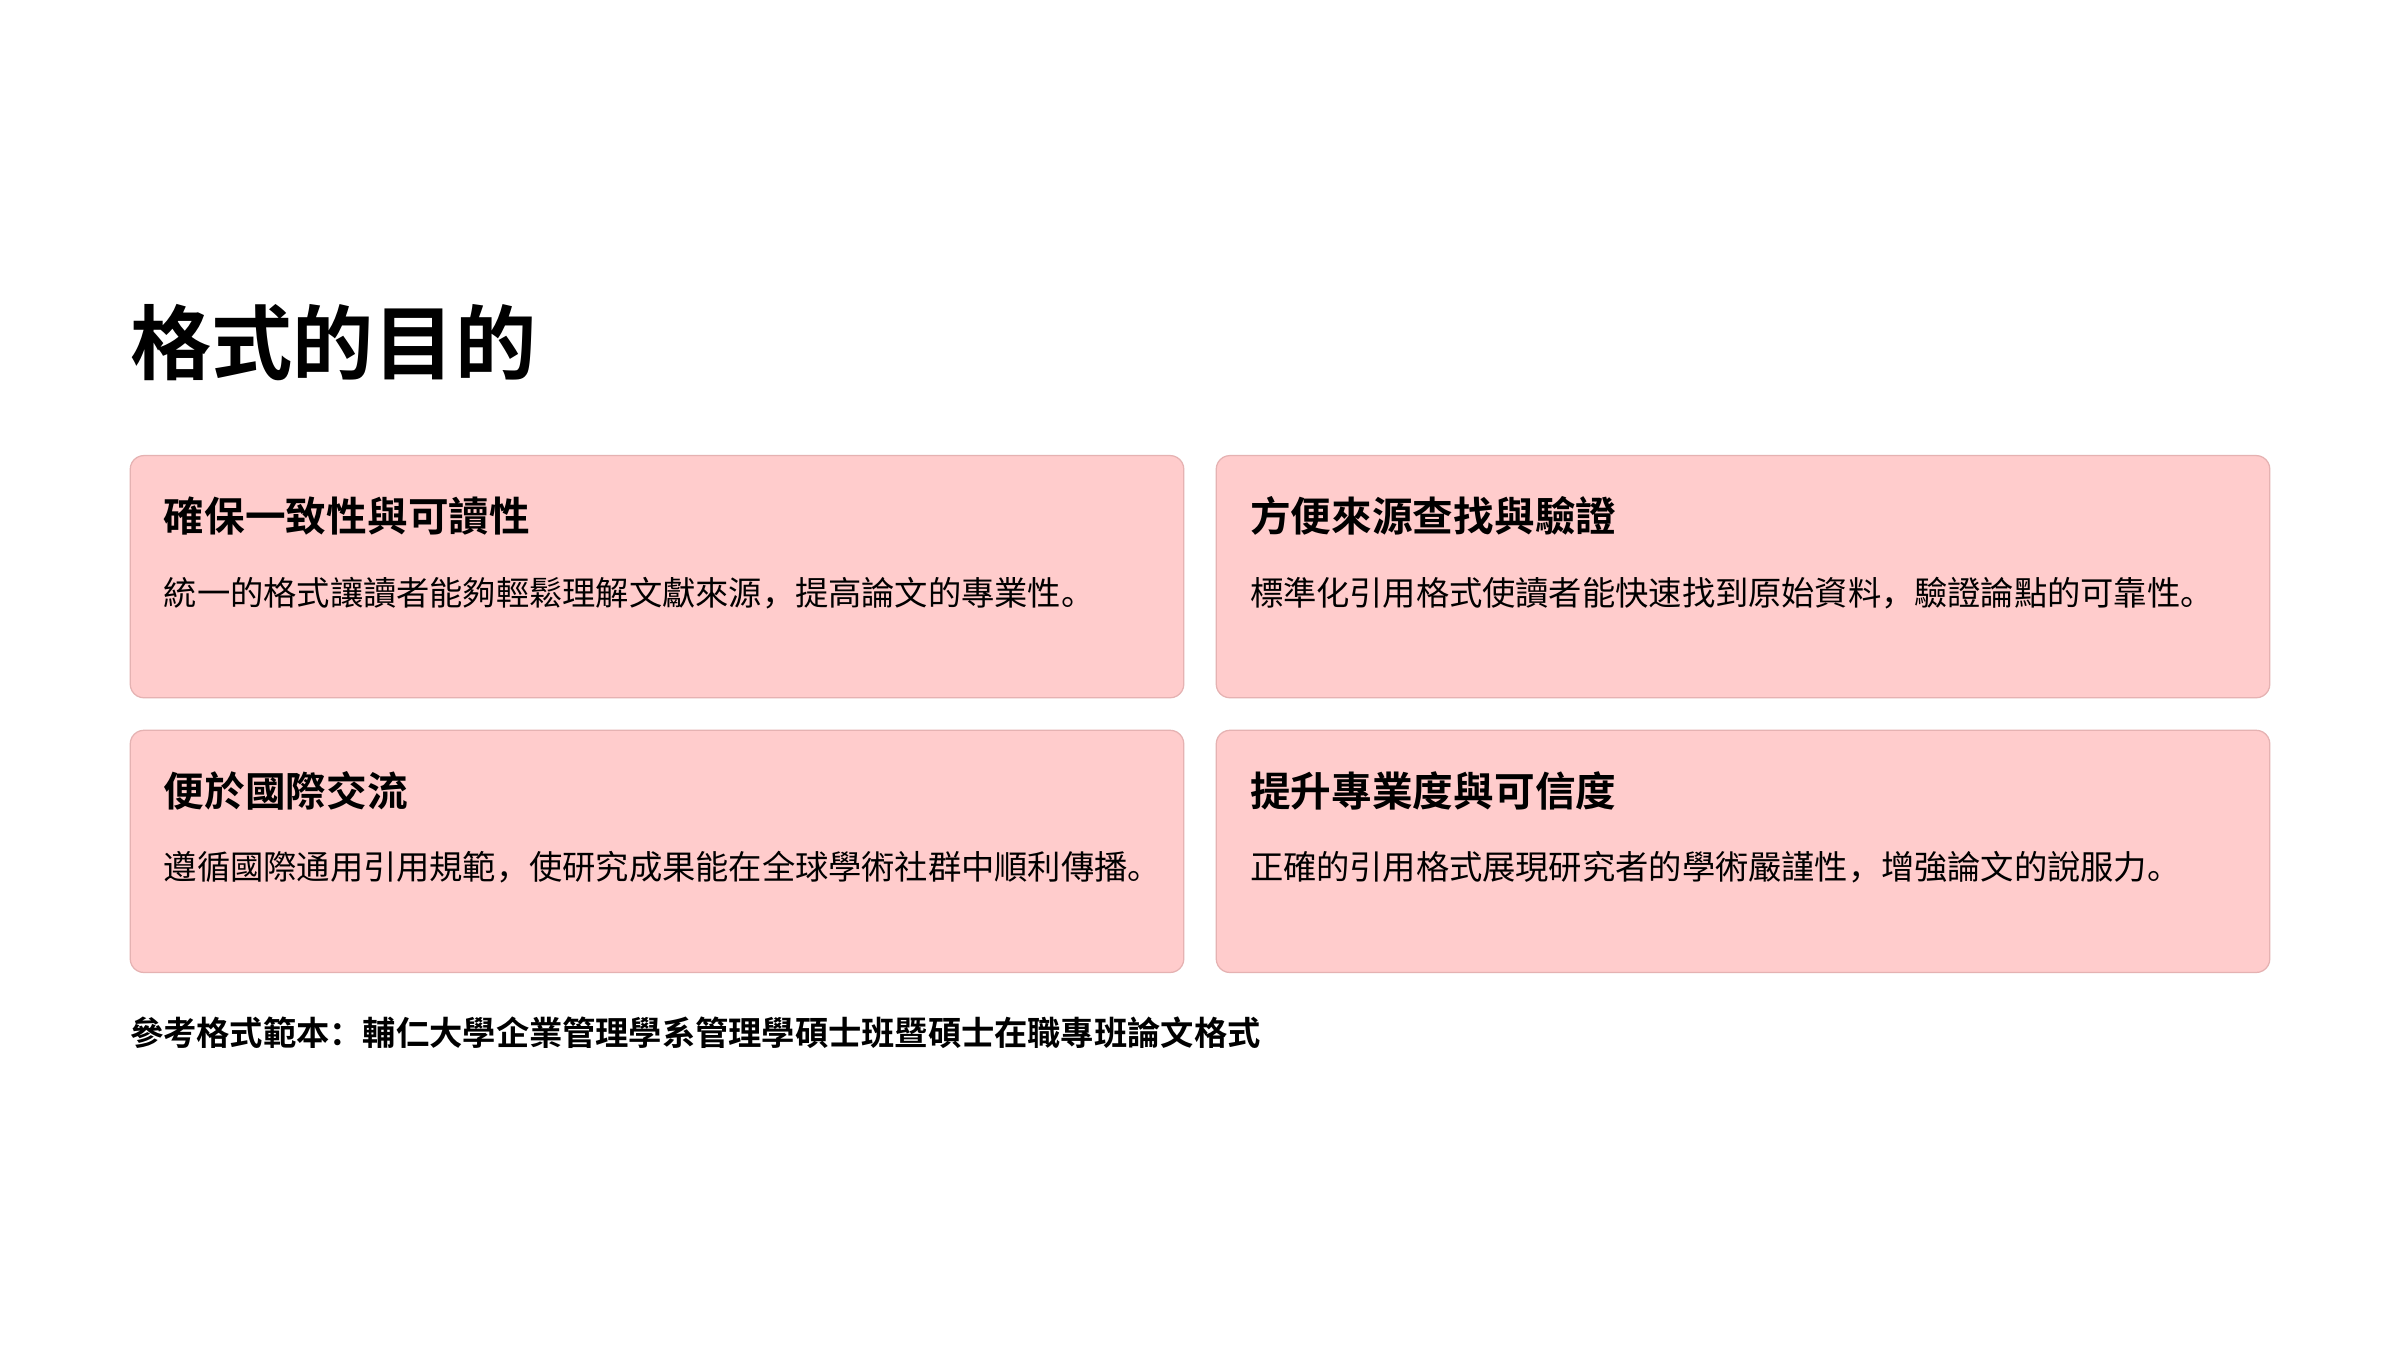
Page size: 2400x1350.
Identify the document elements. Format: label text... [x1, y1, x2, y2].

text_box 格式的目的 [130, 289, 944, 391]
text_box 標準化引用格式使讀者能快速找到原始資料，驗證論點的可靠性。 [1250, 560, 2236, 664]
text_box 正確的引用格式展現研究者的學術嚴謹性，增強論文的說服力。 [1250, 835, 2236, 887]
text_box 便於國際交流 [164, 764, 571, 815]
text_box 方便來源查找與驗證 [1250, 489, 1657, 540]
text_box [1216, 455, 2270, 698]
text_box 統一的格式讓讀者能夠輕鬆理解文獻來源，提高論文的專業性。 [164, 560, 1150, 612]
text_box 參考格式範本：輔仁大學企業管理學系管理學碩士班暨碩士在職專班論文格式 [130, 1000, 2270, 1052]
text_box 提升專業度與可信度 [1250, 764, 1657, 815]
text_box [130, 455, 1184, 698]
text_box 遵循國際通用引用規範，使研究成果能在全球學術社群中順利傳播。 [164, 835, 1171, 939]
text_box 確保一致性與可讀性 [164, 489, 571, 540]
text_box [1216, 730, 2270, 973]
text_box [130, 730, 1184, 973]
